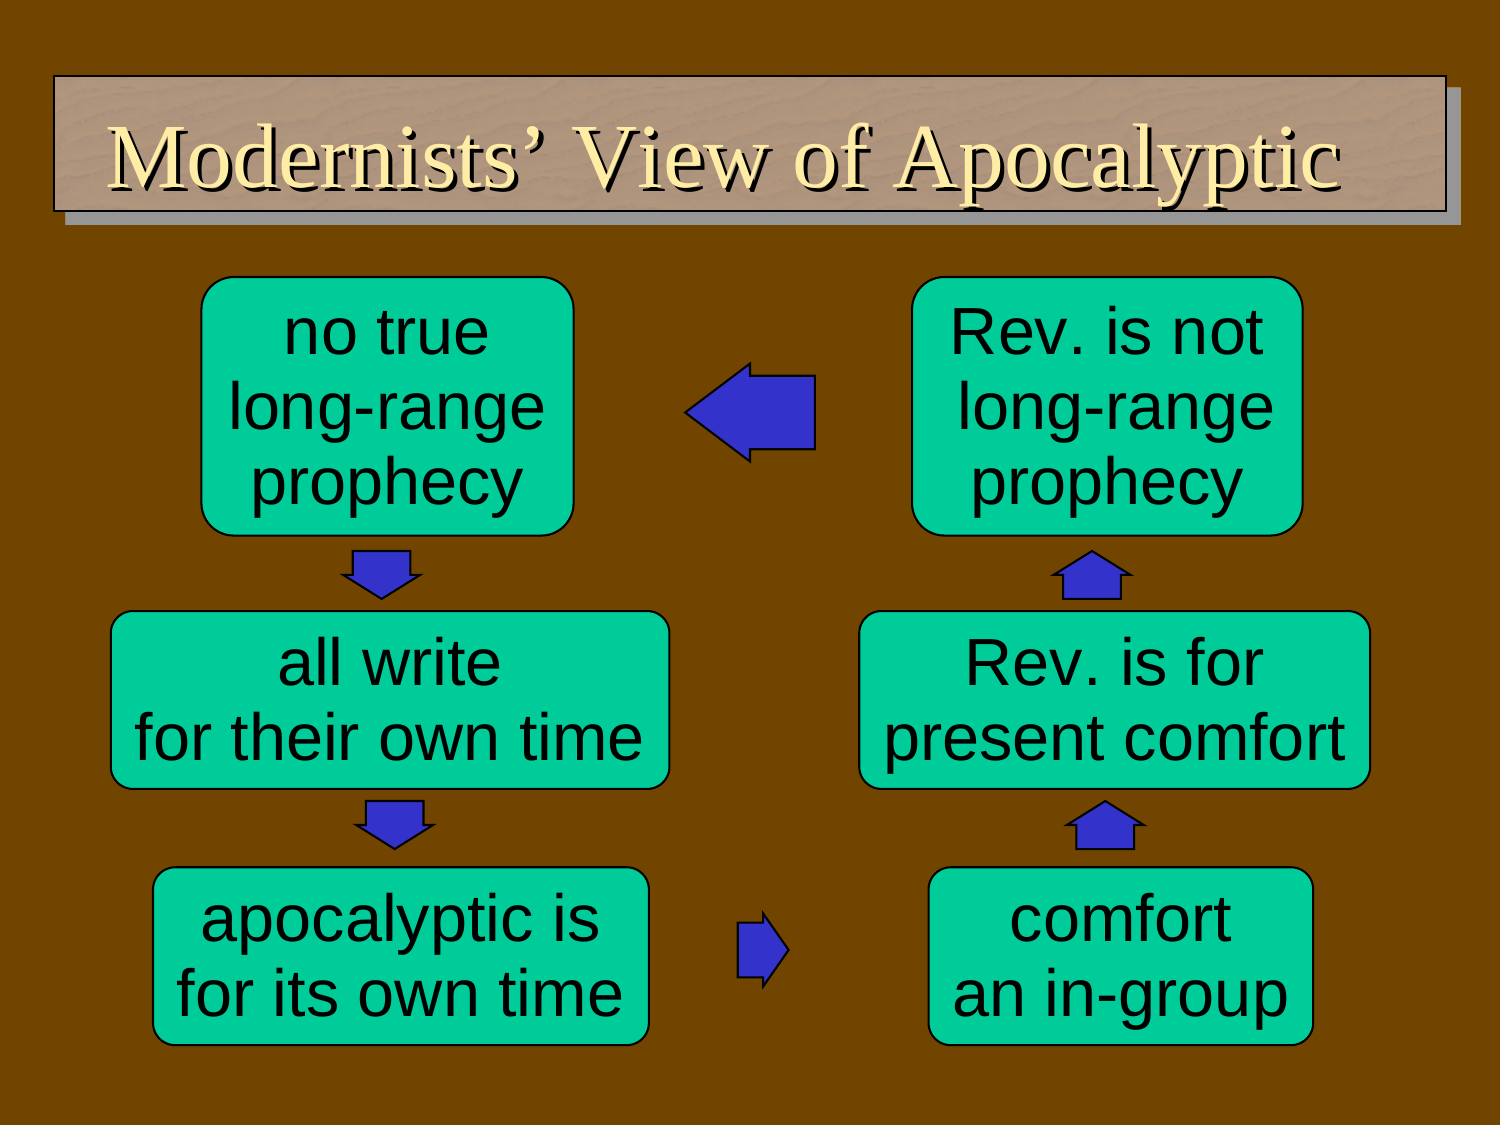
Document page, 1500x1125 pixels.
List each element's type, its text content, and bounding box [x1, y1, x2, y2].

text_box apocalyptic is for its own time [153, 867, 649, 1046]
text_box [1053, 550, 1131, 599]
text_box comfort an in-group [928, 867, 1314, 1046]
text_box [356, 801, 434, 850]
title Modernists’ View of Apocalyptic [26, 62, 1422, 250]
text_box Rev. is not long-range prophecy [912, 277, 1303, 536]
text_box [343, 550, 421, 599]
text_box [737, 913, 789, 987]
text_box all write for their own time [110, 611, 670, 789]
text_box no true long-range prophecy [201, 277, 574, 536]
text_box [685, 363, 815, 462]
text_box [1066, 801, 1144, 850]
picture [1422, 77, 1445, 210]
text_box Rev. is for present comfort [859, 611, 1371, 789]
